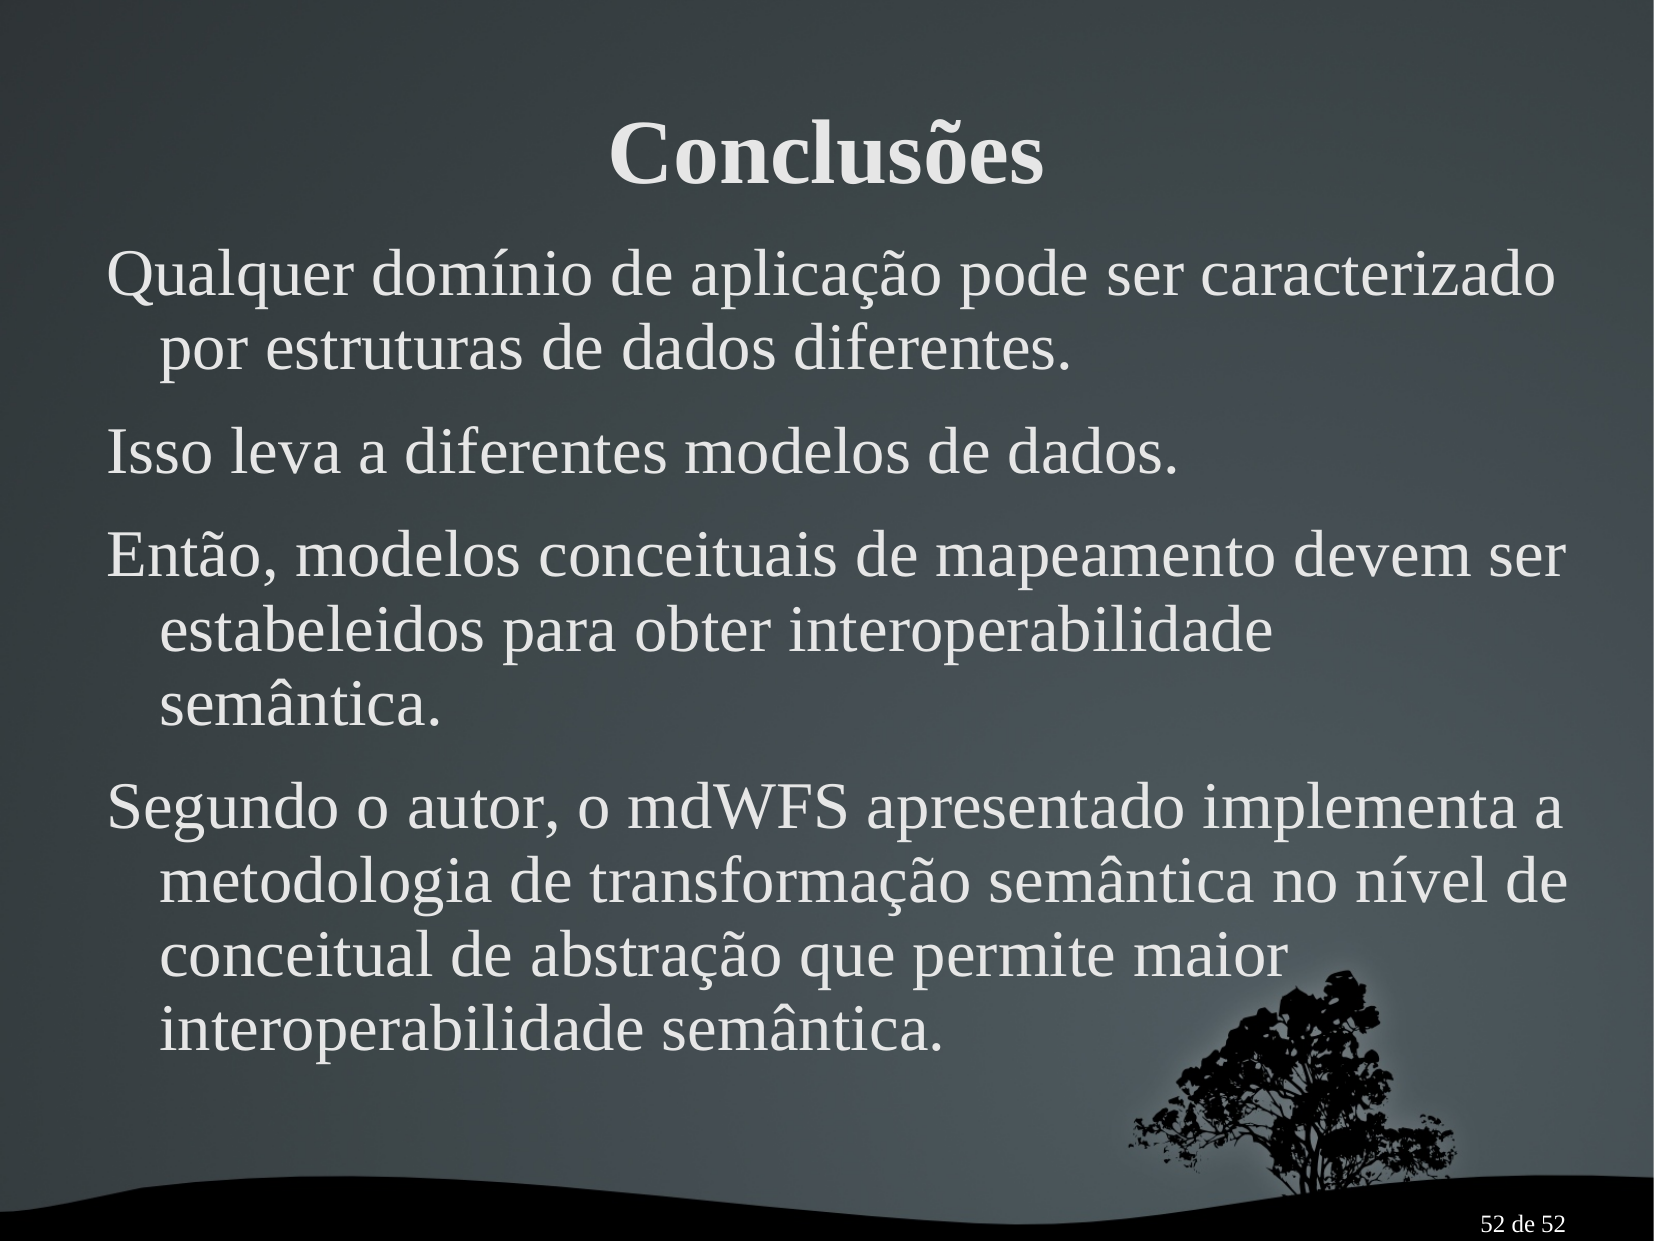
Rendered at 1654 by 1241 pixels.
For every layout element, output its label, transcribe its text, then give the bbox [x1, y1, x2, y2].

list Qualquer domínio de aplicação pode ser caracterizado por estruturas de dados diferentes. Isso leva a diferentes modelos de dados. Então, modelos conceituais de mapeamento devem ser estabeleidos para obter interoperabilidade semântica. Segundo o autor, o mdWFS apresentado implementa a metodologia de transformação semântica no nível de conceitual de abstração que permite maior interoperabilidade semântica. [88, 236, 1577, 1133]
picture [0, 0, 1654, 1241]
title Conclusões [82, 49, 1571, 257]
